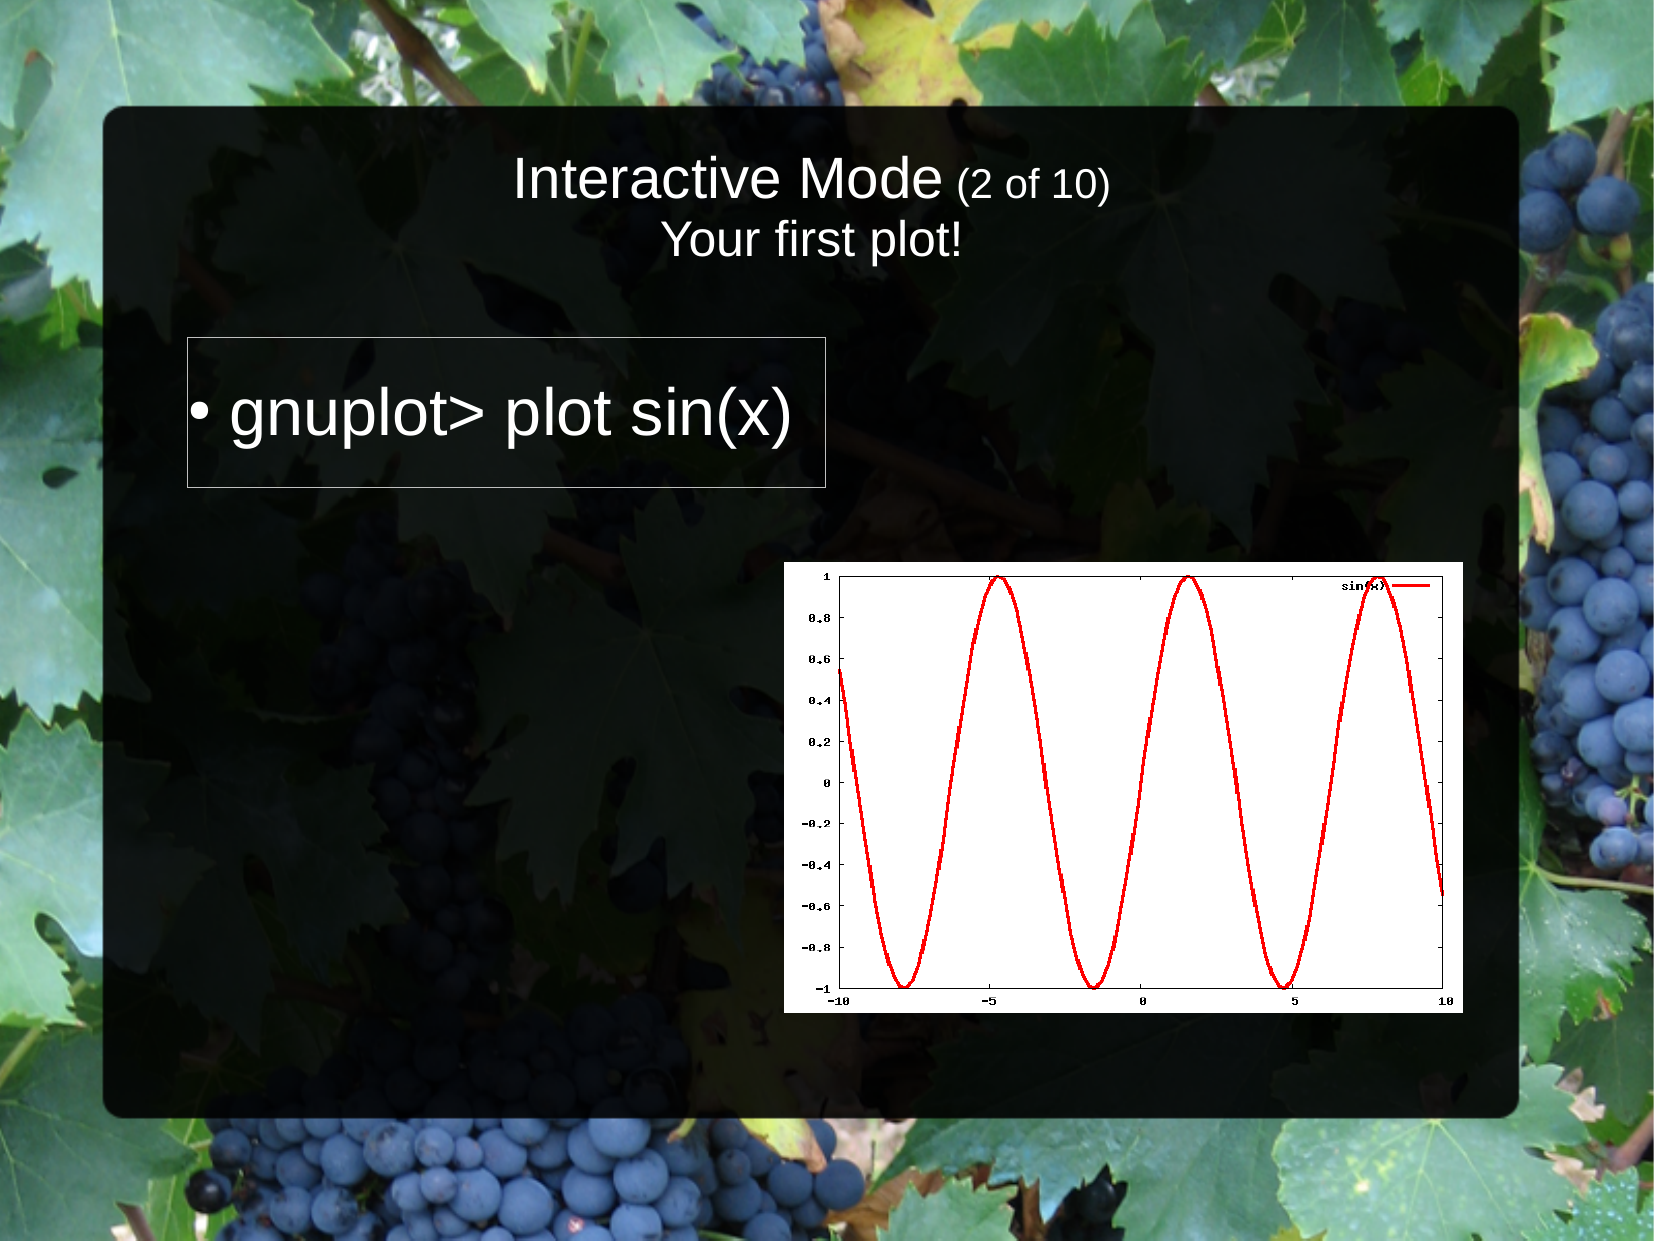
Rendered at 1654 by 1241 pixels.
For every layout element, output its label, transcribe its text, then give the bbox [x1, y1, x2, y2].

picture [0, 0, 1654, 1241]
title Interactive Mode (2 of 10) Your first plot! [118, 145, 1506, 267]
subtitle gnuplot> plot sin(x) [187, 337, 826, 488]
